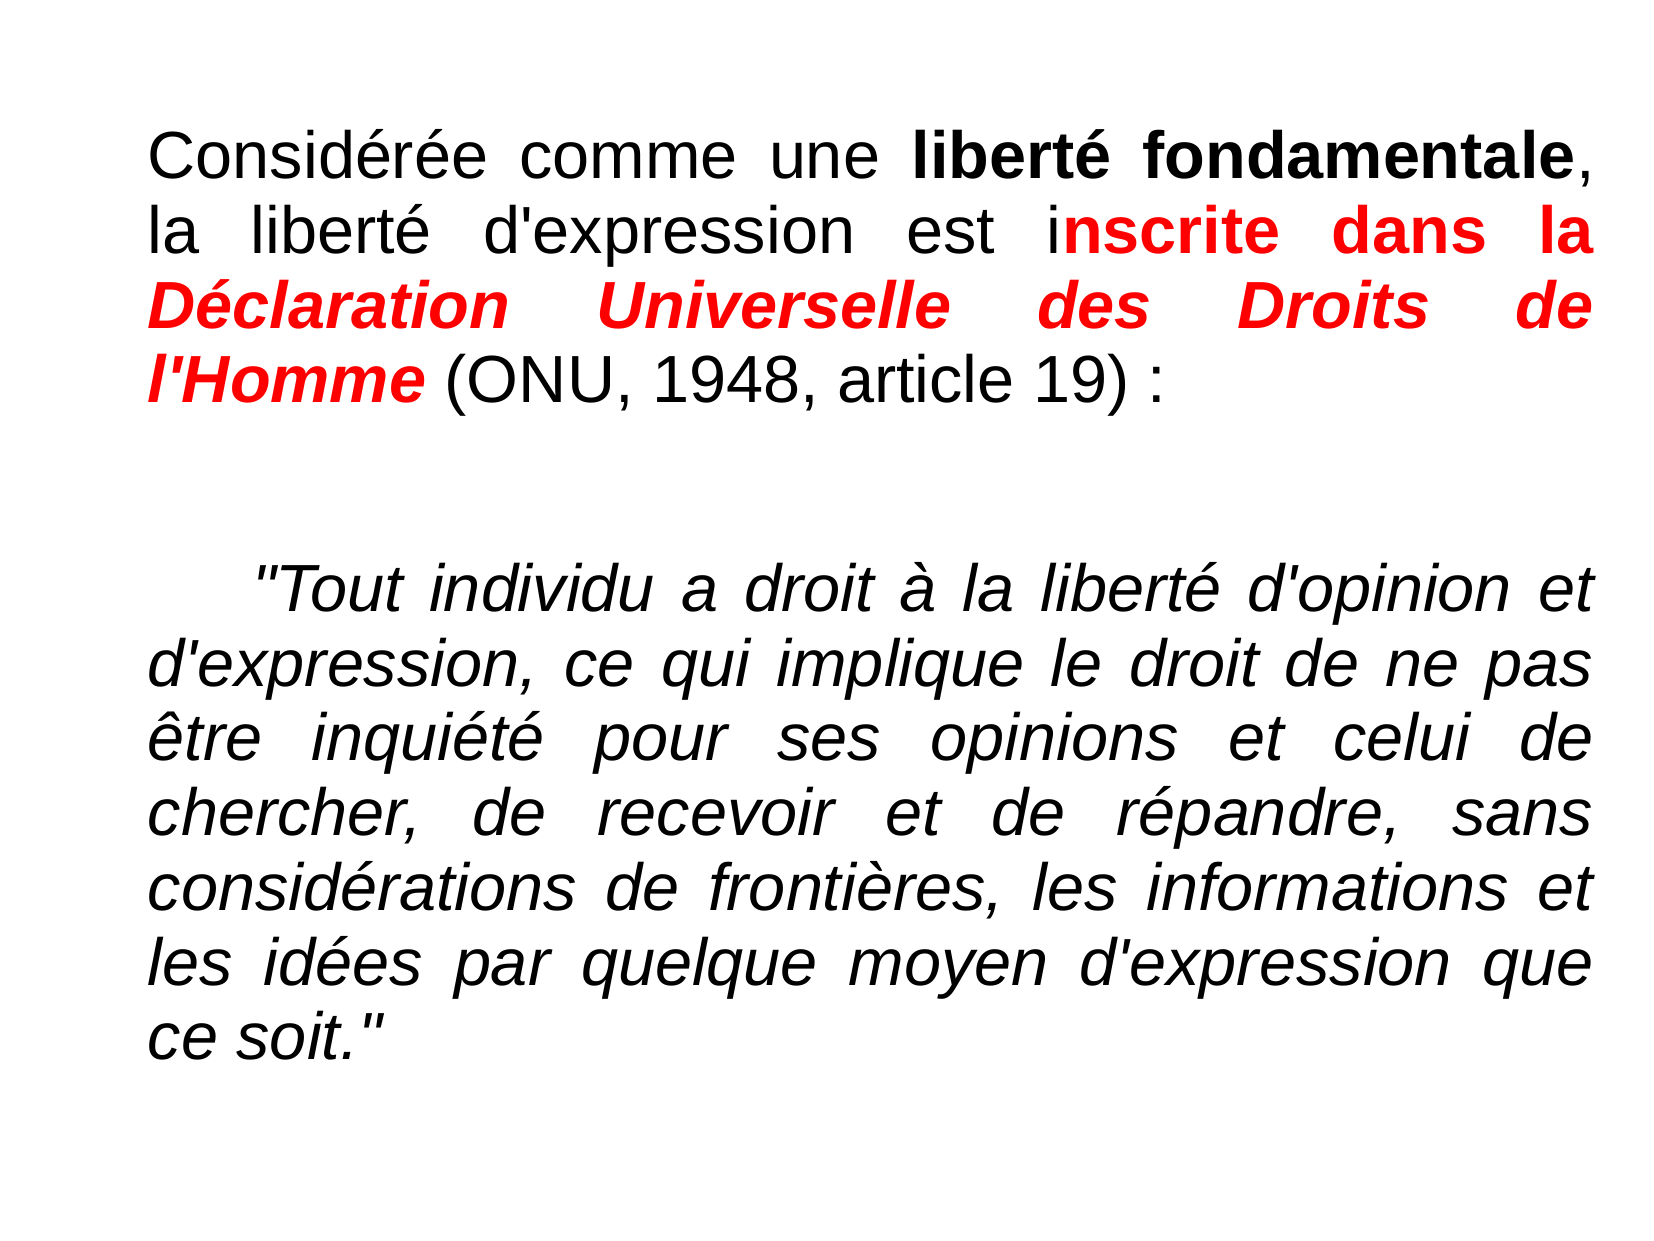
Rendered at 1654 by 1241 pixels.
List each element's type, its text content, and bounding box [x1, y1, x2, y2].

list Considérée comme une liberté fondamentale, la liberté d'expression est inscrite dans la Déclaration Universelle des Droits de l'Homme (ONU, 1948, article 19) : "Tout individu a droit à la liberté d'opinion et d'expression, ce qui implique le droit de ne pas être inquiété pour ses opinions et celui de chercher, de recevoir et de répandre, sans considérations de frontières, les informations et les idées par quelque moyen d'expression que ce soit." [147, 118, 1595, 1241]
